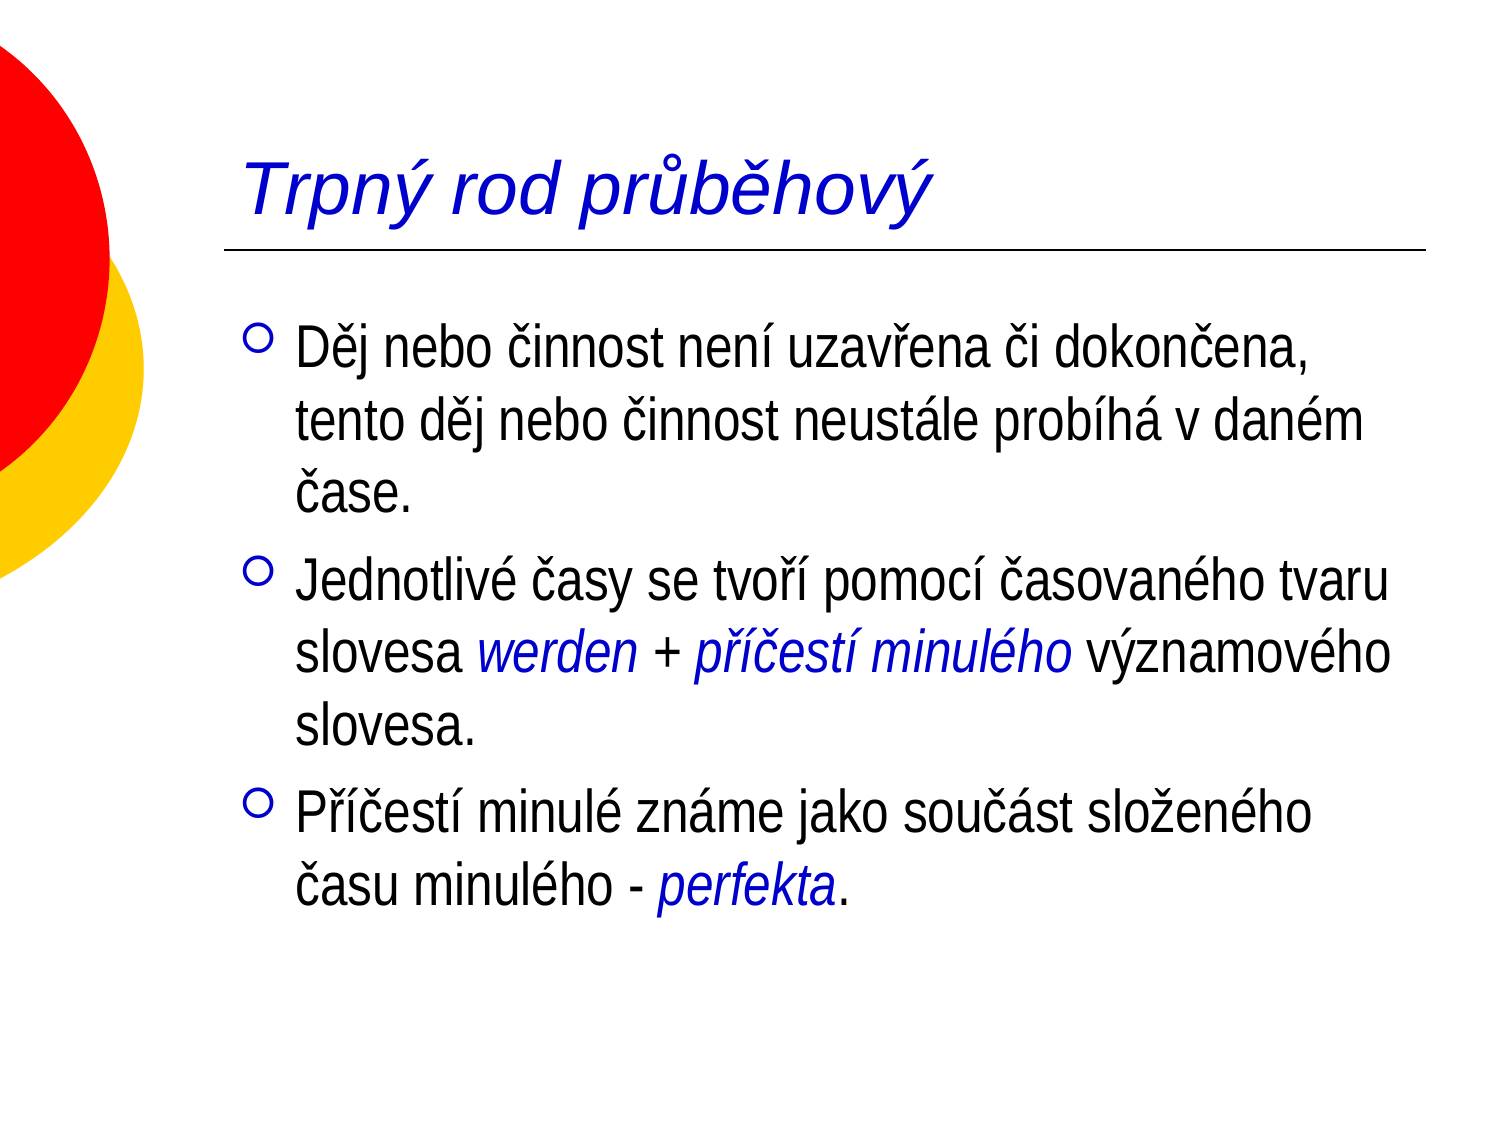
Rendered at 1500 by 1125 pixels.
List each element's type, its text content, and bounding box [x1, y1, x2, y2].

title Trpný rod průběhový [224, 49, 1425, 237]
list Děj nebo činnost není uzavřena či dokončena, tento děj nebo činnost neustále probíhá v daném čase. Jednotlivé časy se tvoří pomocí časovaného tvaru slovesa werden + příčestí minulého významového slovesa. Příčestí minulé známe jako součást složeného času minulého - perfekta. [224, 299, 1425, 975]
